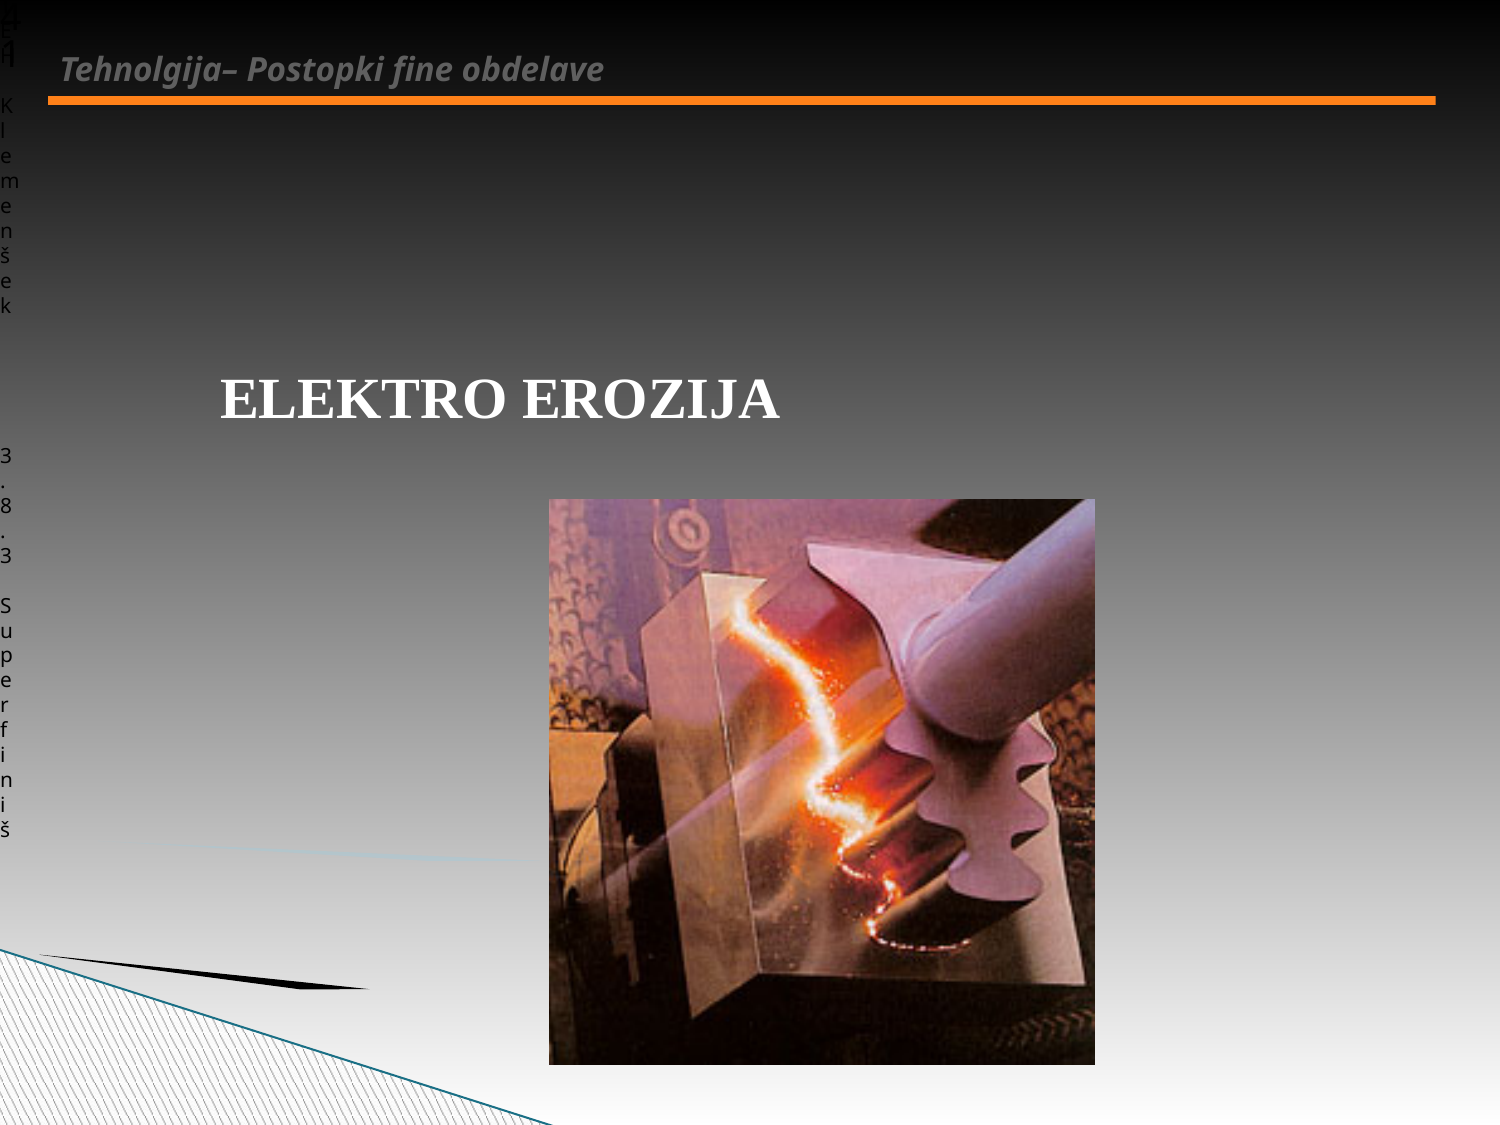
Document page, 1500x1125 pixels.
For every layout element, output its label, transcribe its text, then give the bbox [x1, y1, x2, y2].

picture [0, 952, 543, 1125]
text_box ELEKTRO EROZIJA [205, 352, 1247, 498]
picture [549, 499, 1095, 1065]
